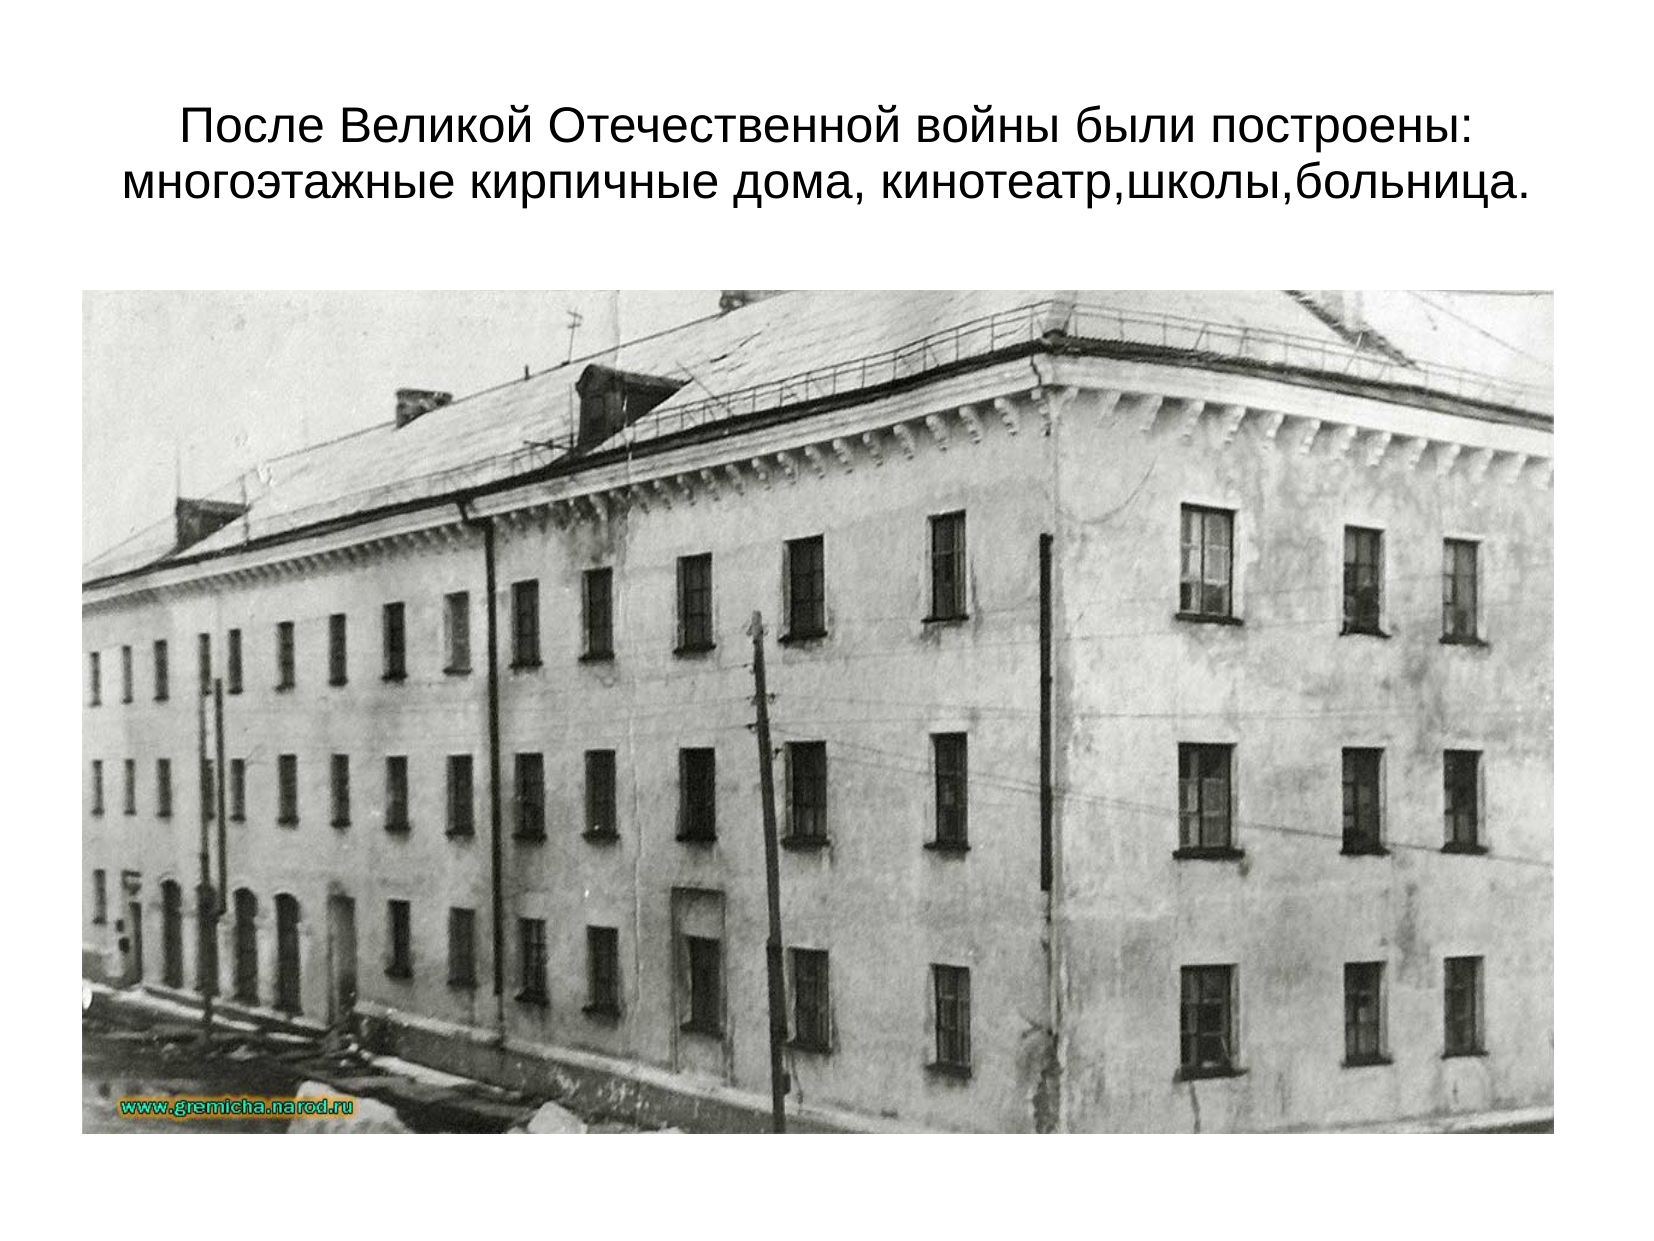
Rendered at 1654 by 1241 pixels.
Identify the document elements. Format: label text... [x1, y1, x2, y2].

picture [82, 290, 1554, 1134]
title После Великой Отечественной войны были построены: многоэтажные кирпичные дома, кинотеатр,школы,больница. [82, 49, 1571, 257]
